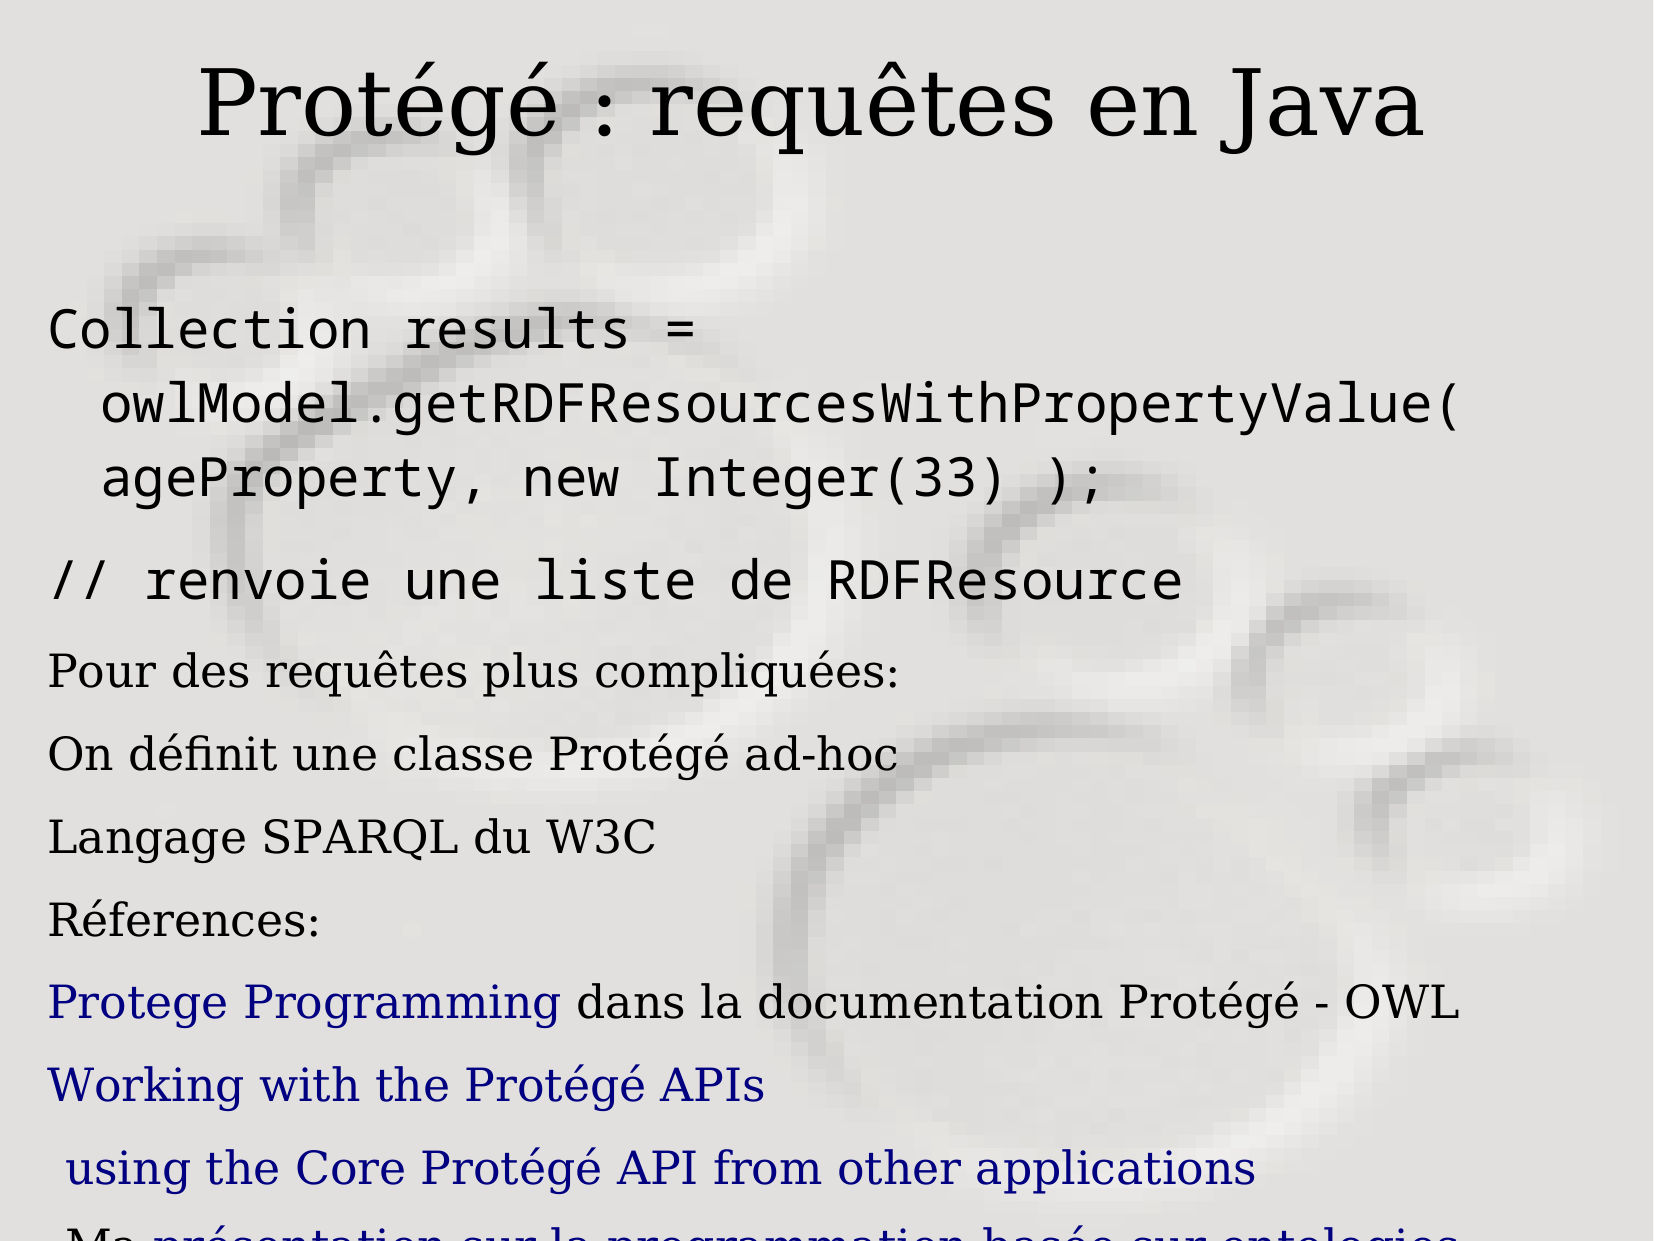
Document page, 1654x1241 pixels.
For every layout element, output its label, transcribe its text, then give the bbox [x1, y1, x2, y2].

picture [105, 1230, 555, 1241]
list [58, 324, 1654, 1143]
picture [1332, 1230, 1654, 1241]
picture [991, 1230, 1328, 1241]
list Collection results = owlModel.getRDFResourcesWithPropertyValue( ageProperty, new Integer(33) ); // renvoie une liste de RDFResource Pour des requêtes plus compliquées: On définit une classe Protégé ad-hoc Langage SPARQL du W3C Réferences: Protege Programming dans la documentation Protégé - OWL Working with the Protégé APIs using the Core Protégé API from other applications Ma présentation sur la programmation basée sur ontologies [29, 290, 1654, 1230]
picture [0, 0, 1654, 1241]
title Protégé : requêtes en Java [29, 0, 1595, 208]
picture [78, 1230, 100, 1241]
picture [559, 1230, 987, 1241]
